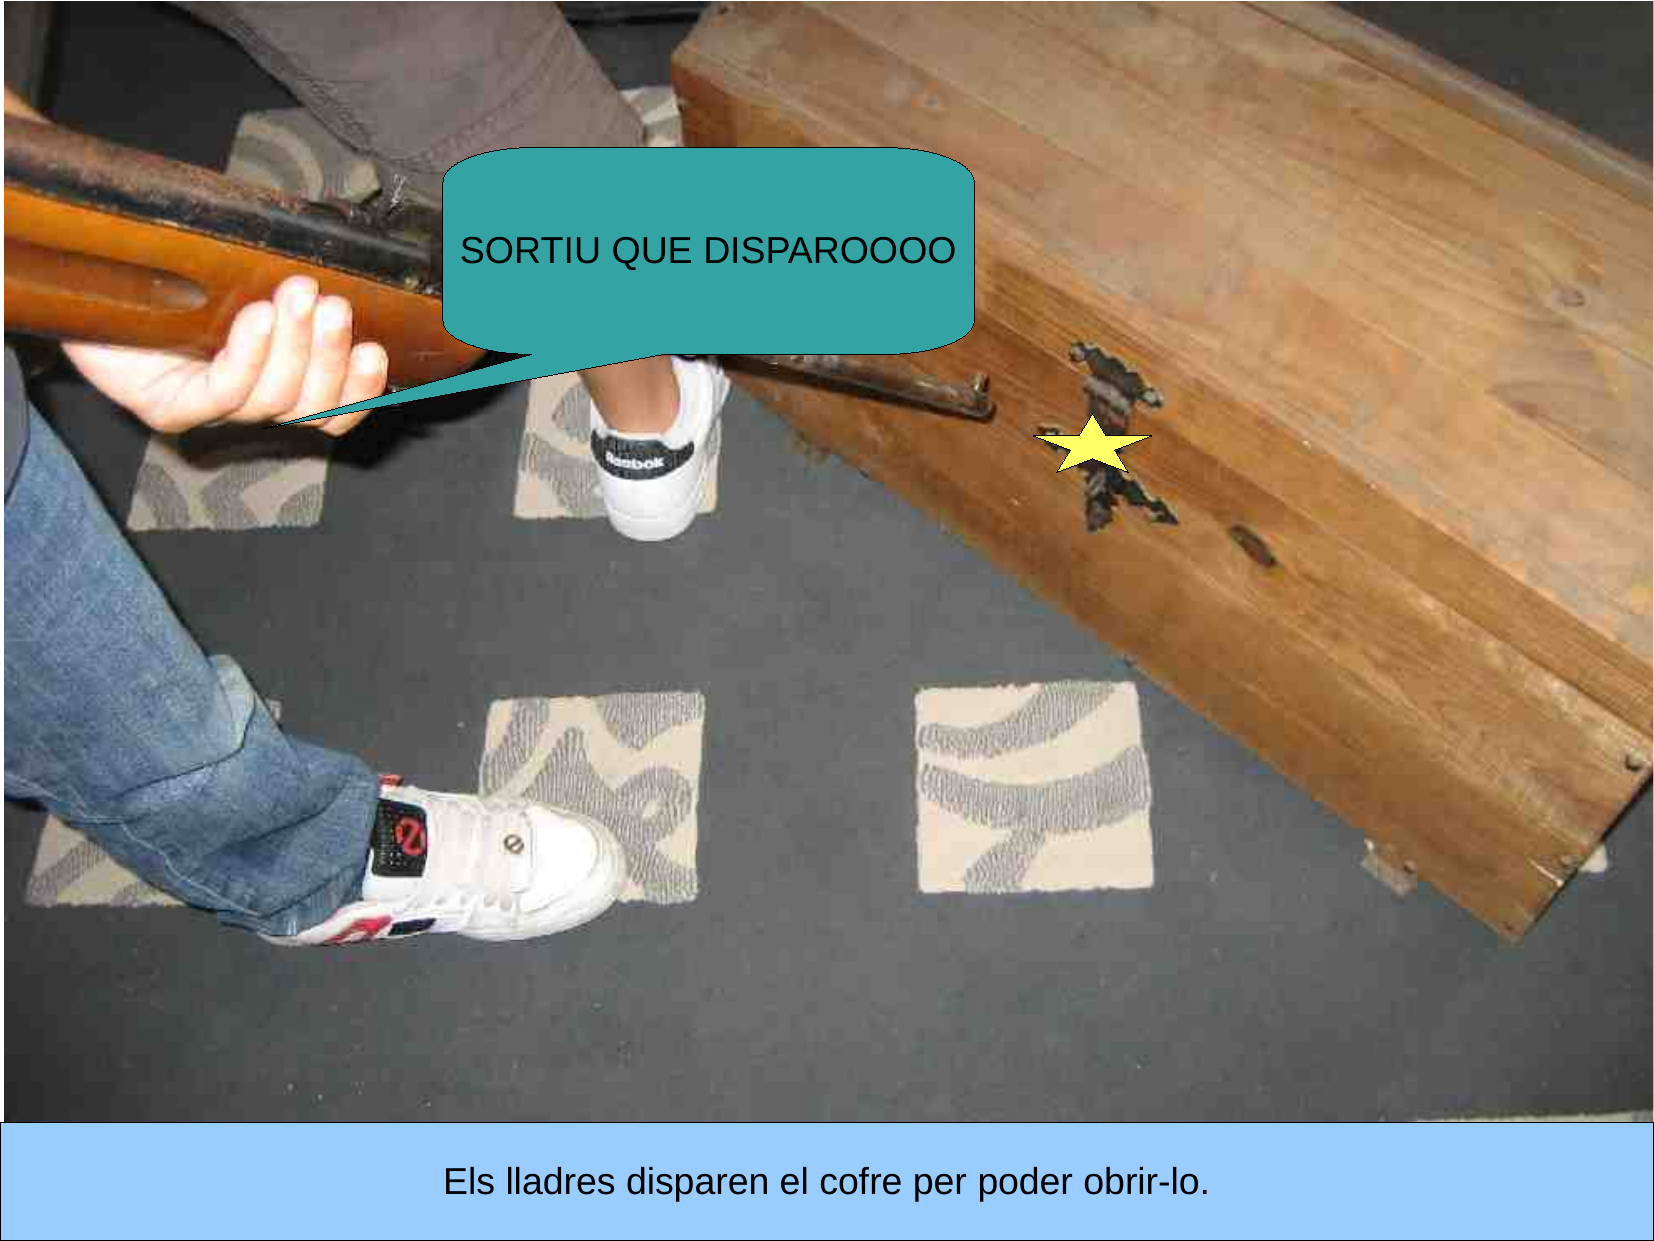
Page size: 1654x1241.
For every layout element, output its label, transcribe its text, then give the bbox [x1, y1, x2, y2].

text_box [1033, 413, 1152, 473]
text_box Els lladres disparen el cofre per poder obrir-lo. [0, 1122, 1654, 1241]
text_box SORTIU QUE DISPAROOOO [262, 147, 975, 429]
picture [4, 1, 1654, 1122]
